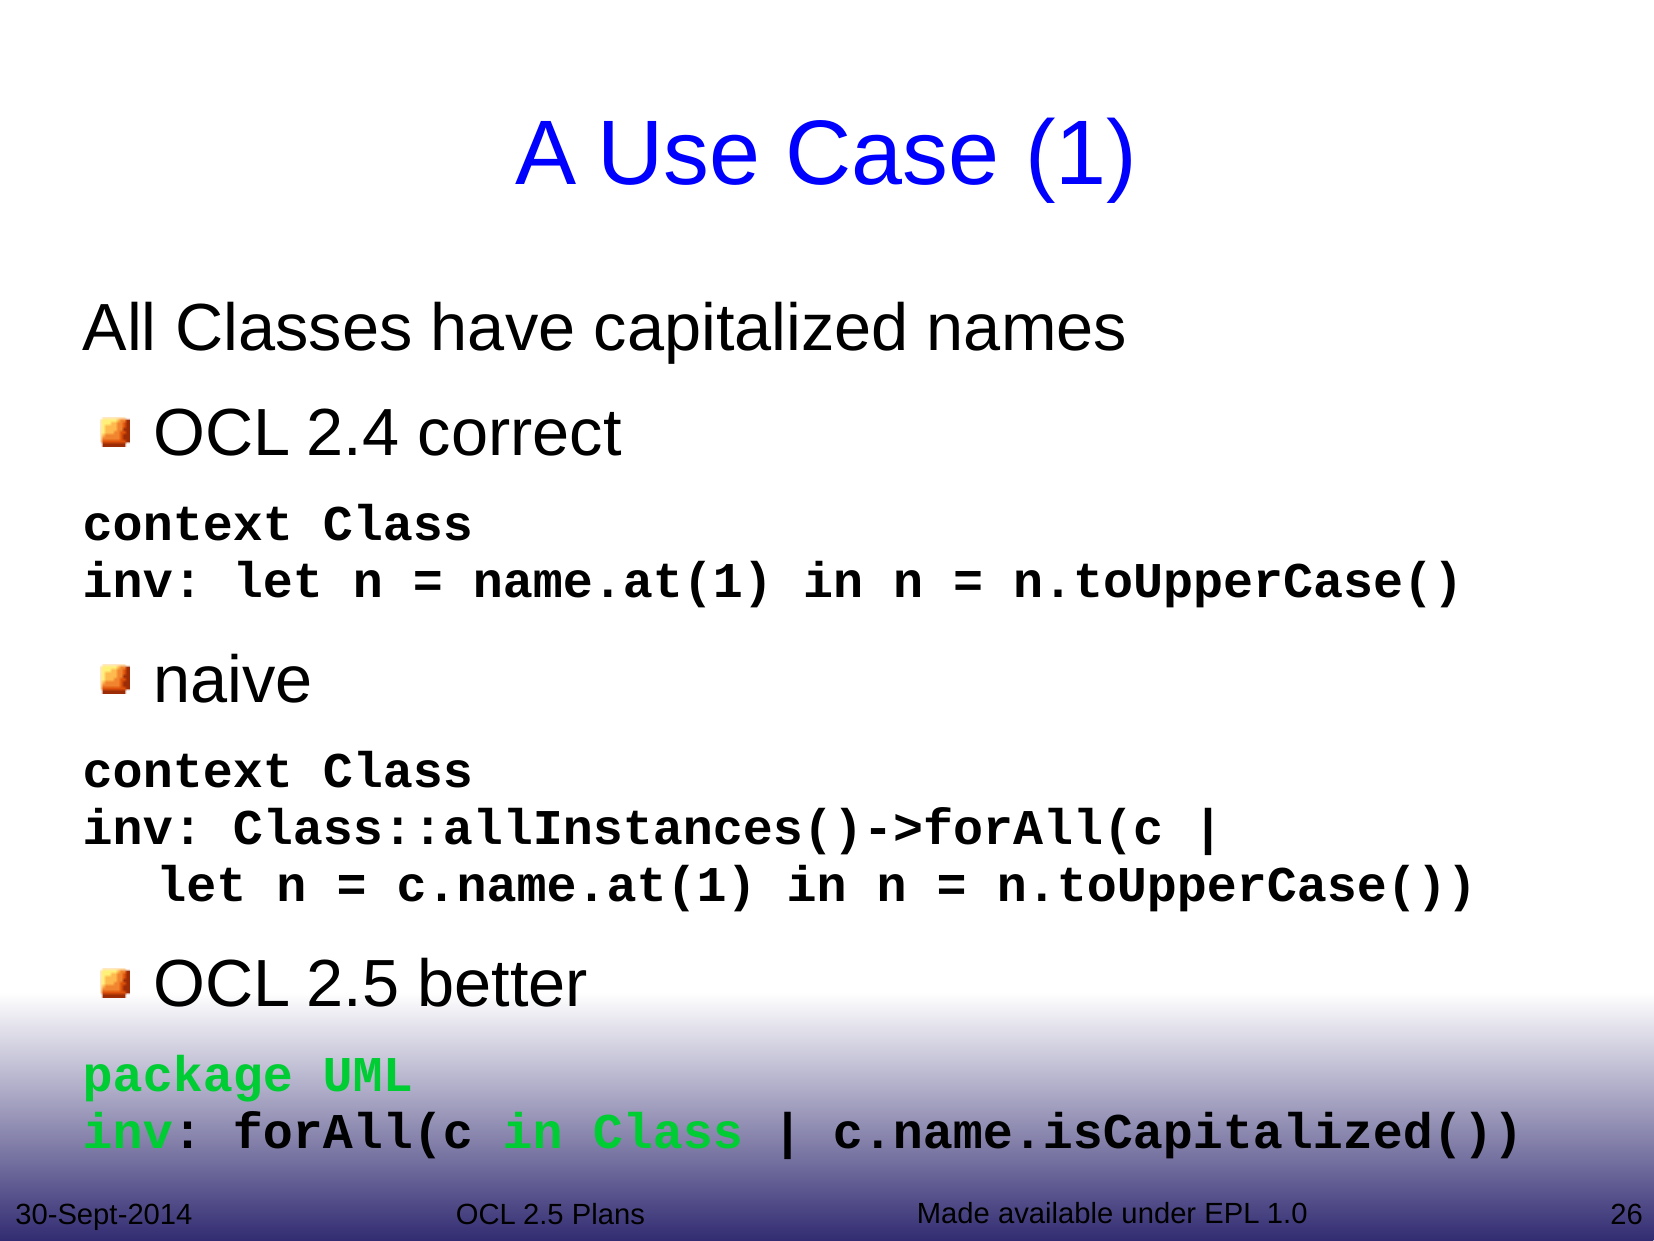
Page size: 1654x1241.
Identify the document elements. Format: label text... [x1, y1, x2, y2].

list All Classes have capitalized names OCL 2.4 correct context Class inv: let n = name.at(1) in n = n.toUpperCase() naive context Class inv: Class::allInstances()->forAll(c | let n = c.name.at(1) in n = n.toUpperCase()) OCL 2.5 better package UML inv: forAll(c in Class | c.name.isCapitalized()) [82, 290, 1571, 1241]
title A Use Case (1) [82, 49, 1571, 257]
